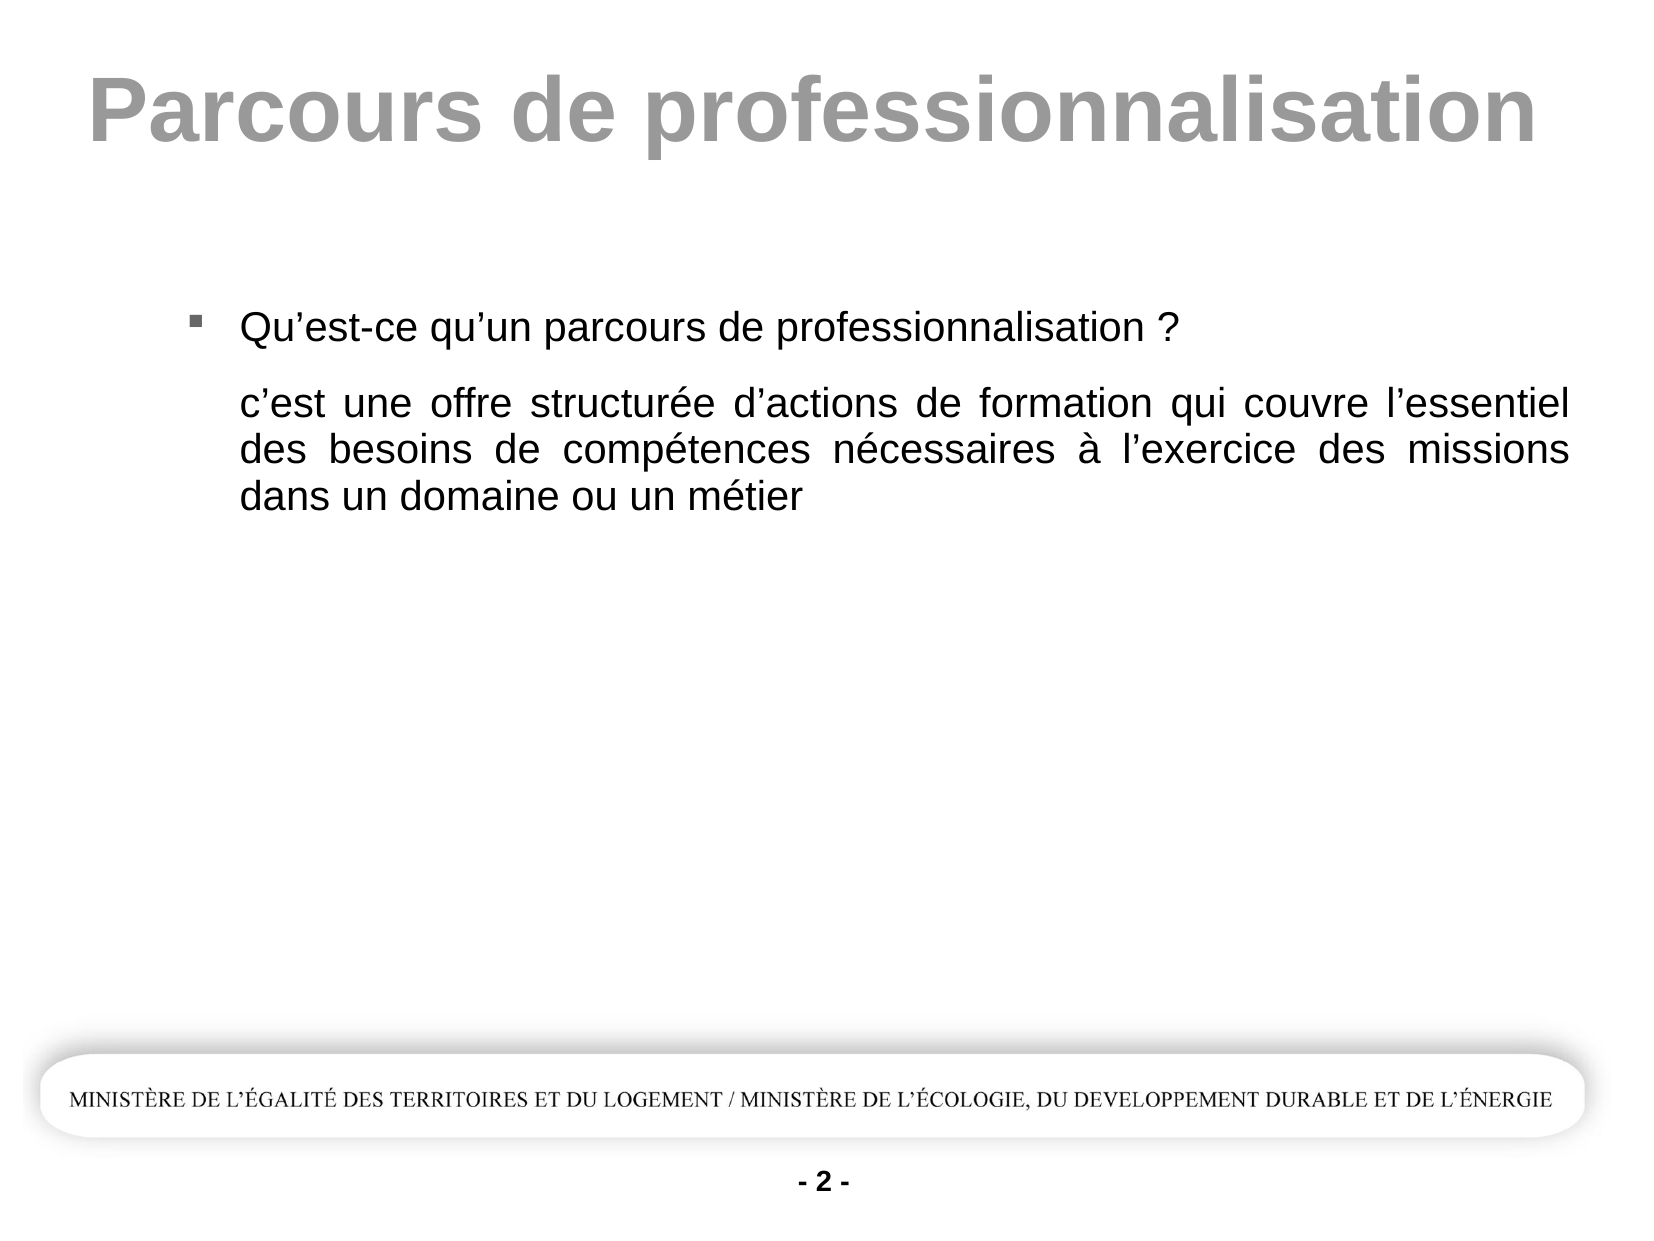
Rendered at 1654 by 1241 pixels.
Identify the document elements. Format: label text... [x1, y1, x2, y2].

title Parcours de professionnalisation [82, 34, 1571, 186]
list Qu’est-ce qu’un parcours de professionnalisation ? c’est une offre structurée d’actions de formation qui couvre l’essentiel des besoins de compétences nécessaires à l’exercice des missions dans un domaine ou un métier [168, 227, 1571, 1144]
picture [23, 1014, 1612, 1159]
